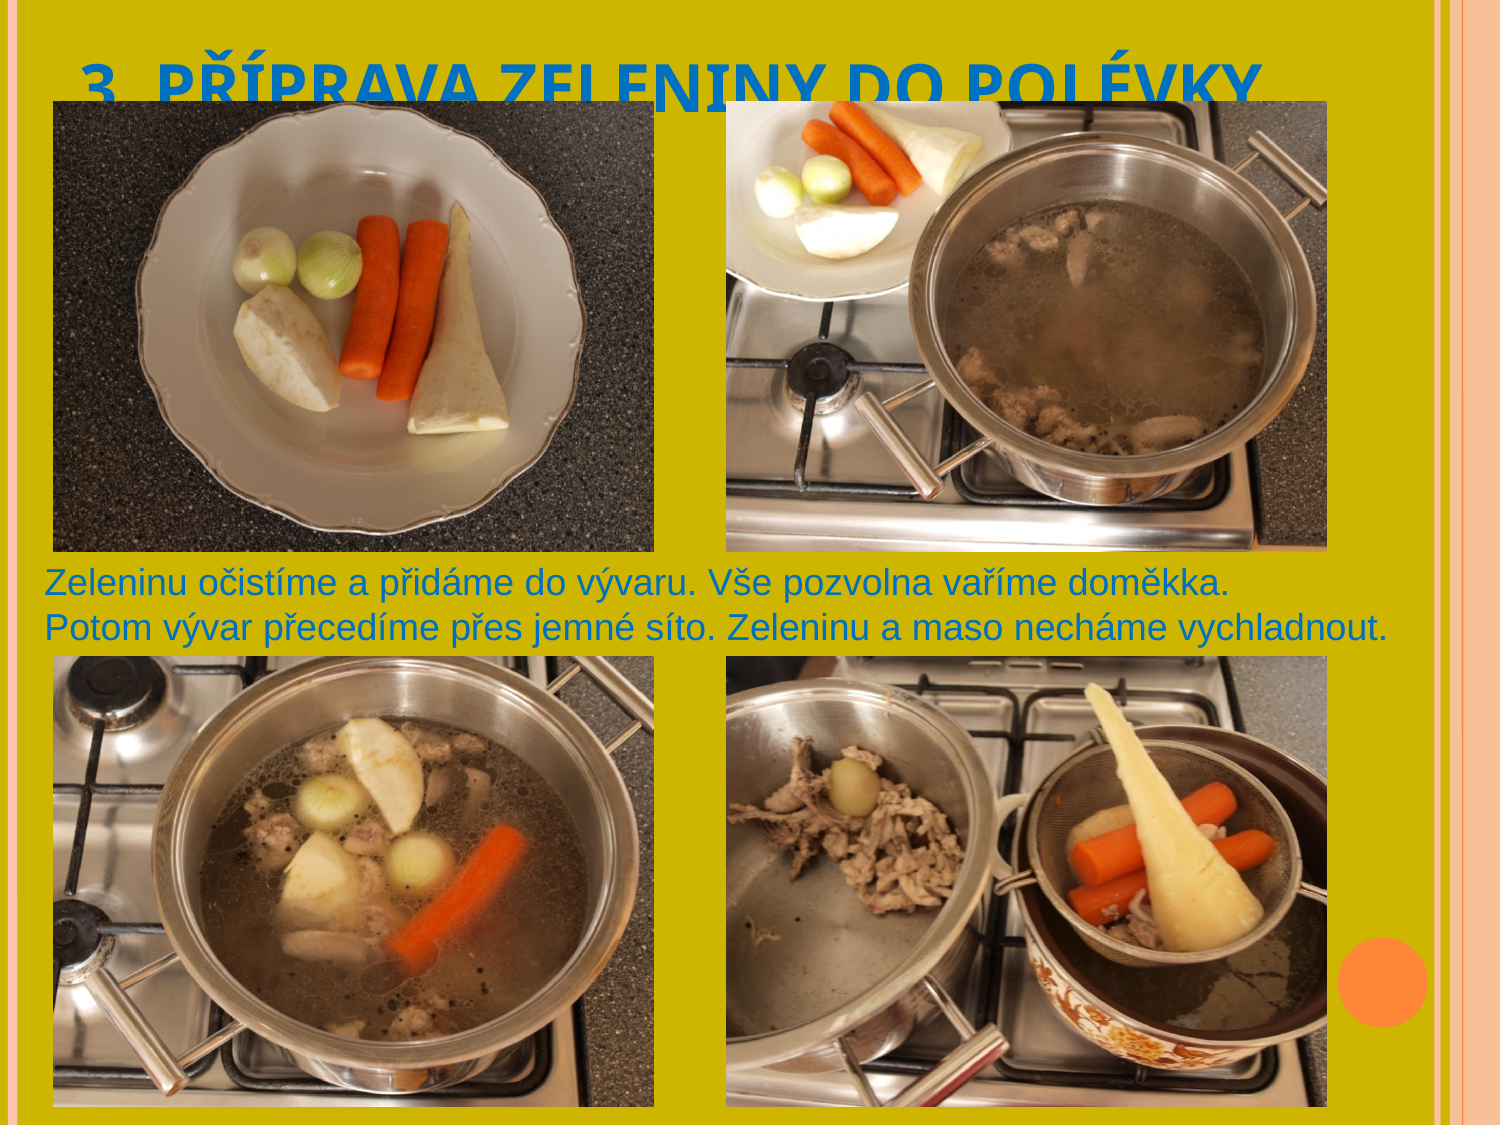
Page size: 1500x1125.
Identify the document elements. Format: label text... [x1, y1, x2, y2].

text_box Zeleninu očistíme a přidáme do vývaru. Vše pozvolna vaříme doměkka. Potom vývar přecedíme přes jemné síto. Zeleninu a maso necháme vychladnout. [29, 550, 1440, 703]
picture [726, 703, 1327, 1108]
picture [53, 101, 654, 550]
picture [726, 101, 1327, 550]
picture [53, 703, 654, 1108]
title 3. PŘÍPRAVA ZELENINY DO POLÉVKY [64, 31, 1290, 133]
